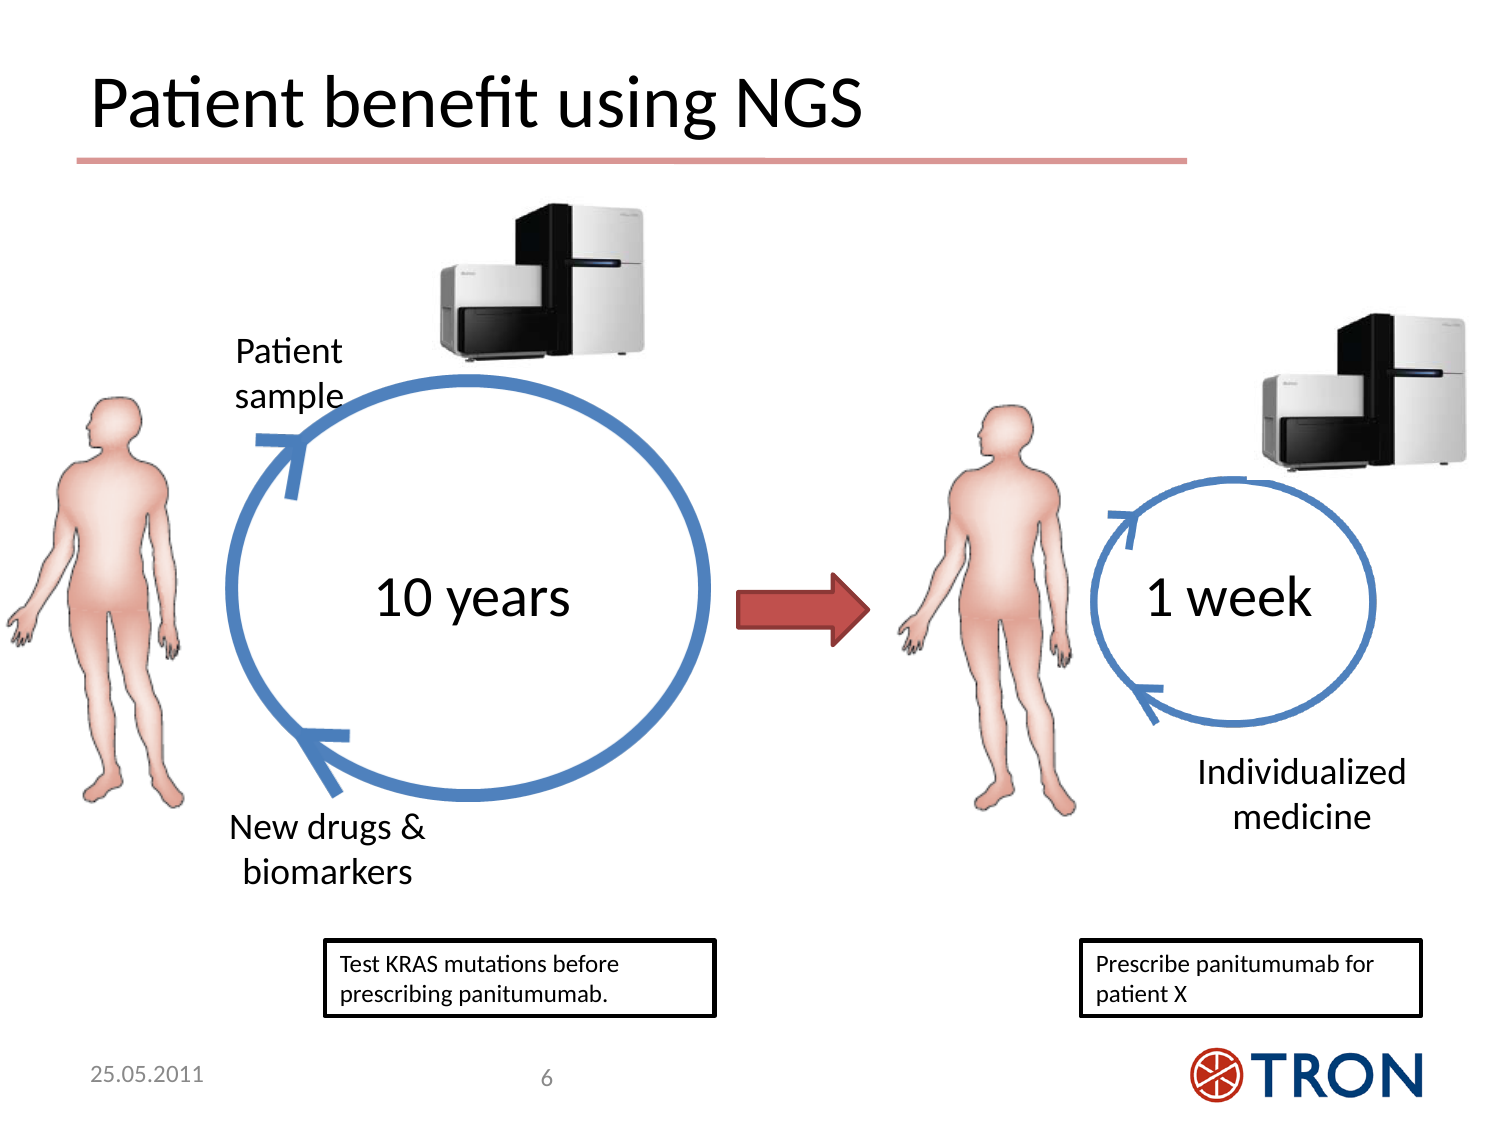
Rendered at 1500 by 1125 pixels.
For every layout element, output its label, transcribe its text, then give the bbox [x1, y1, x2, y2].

text_box Individualized medicine [1169, 739, 1436, 846]
text_box [525, 1046, 876, 1107]
text_box New drugs & biomarkers [200, 794, 455, 901]
text_box Patient sample [188, 318, 390, 425]
text_box 1 week [1033, 550, 1424, 637]
picture [425, 188, 661, 370]
text_box 10 years [277, 550, 668, 637]
title Patient benefit using NGS [75, 45, 1426, 150]
picture [0, 389, 202, 815]
text_box 25.05.2011 [75, 1042, 426, 1103]
picture [891, 298, 1483, 823]
picture [224, 373, 712, 803]
text_box [738, 574, 869, 646]
text_box Prescribe panitumumab for patient X [1080, 940, 1421, 1017]
text_box Test KRAS mutations before prescribing panitumumab. [324, 940, 715, 1017]
